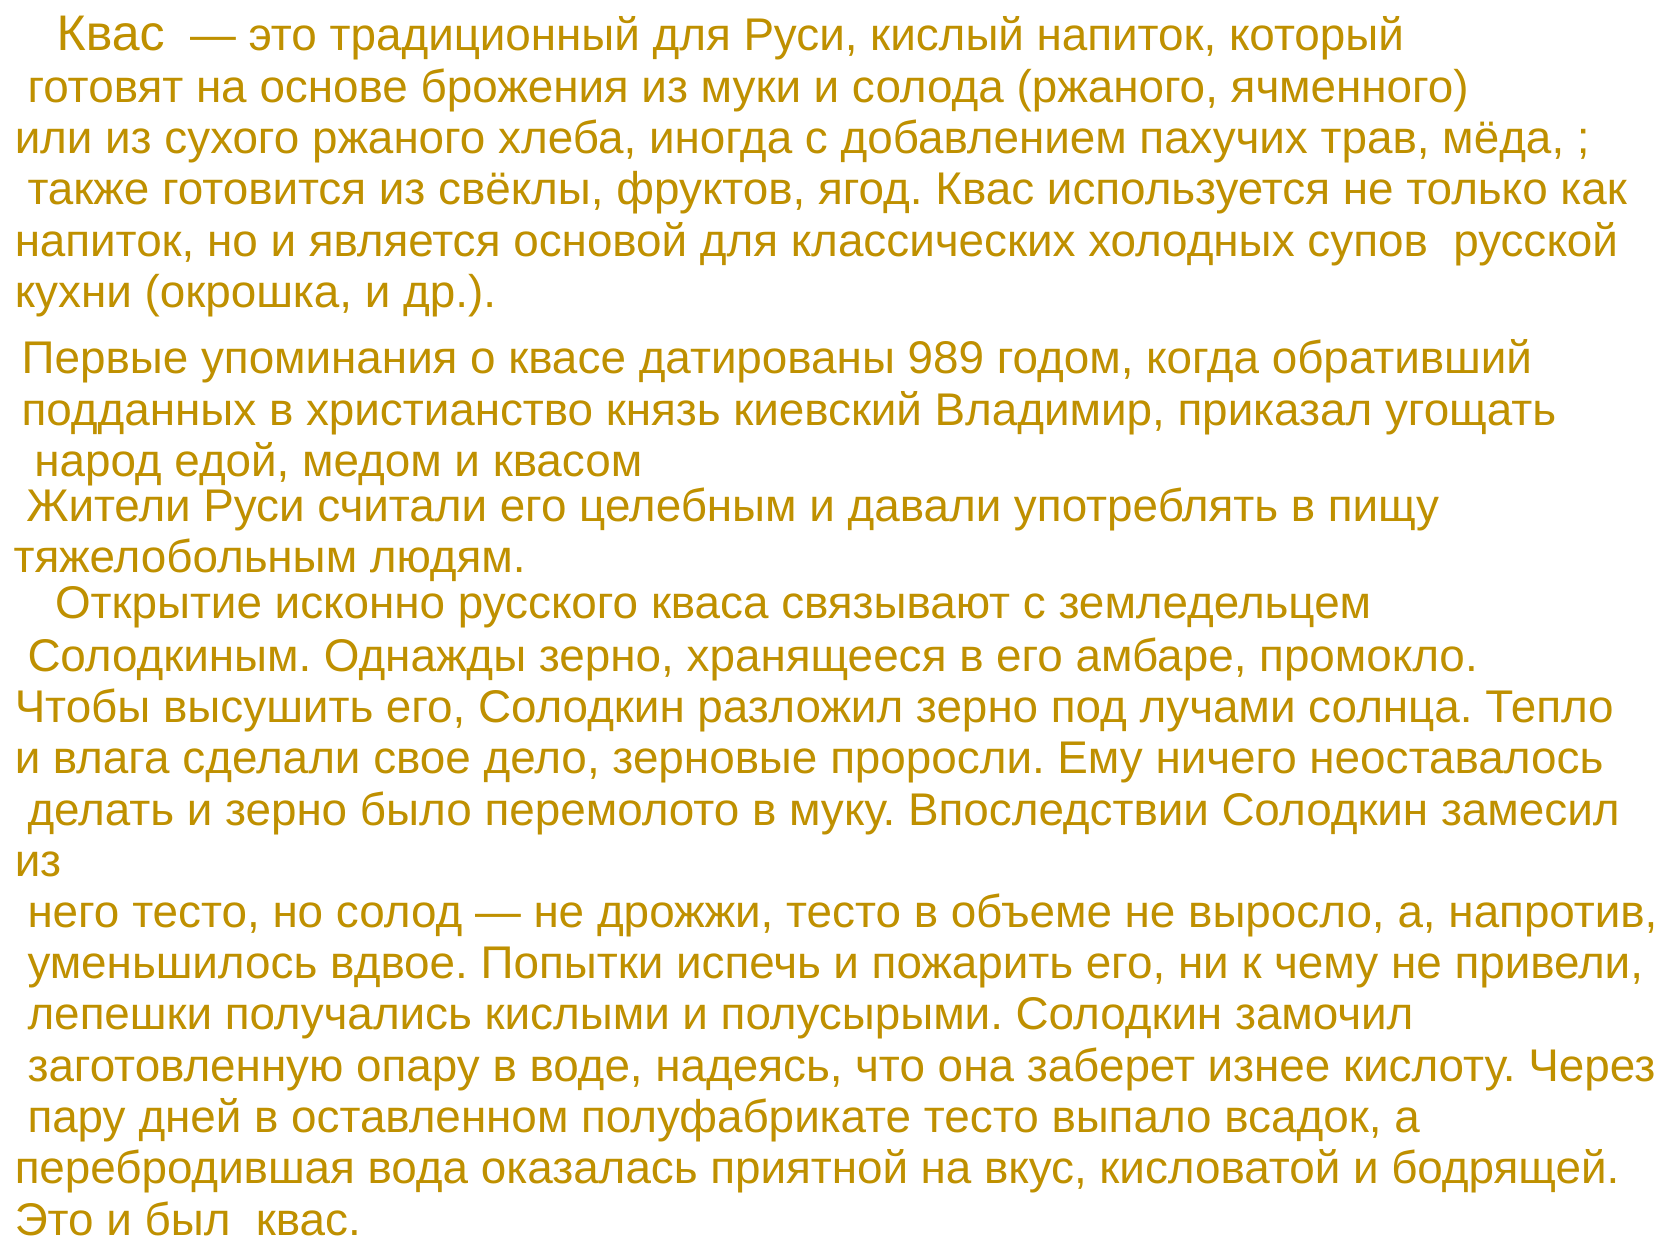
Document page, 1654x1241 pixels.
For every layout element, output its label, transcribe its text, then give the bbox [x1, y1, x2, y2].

text_box Квас — это традиционный для Руси, кислый напиток, который готовят на основе брожения из муки и солода (ржаного, ячменного) или из сухого ржаного хлеба, иногда с добавлением пахучих трав, мёда, ; также готовится из свёклы, фруктов, ягод. Квас используется не только как напиток, но и является основой для классических холодных супов русской кухни (окрошка, и др.). [0, 0, 1654, 325]
text_box Первые упоминания о квасе датированы 989 годом, когда обративший подданных в христианство князь киевский Владимир, приказал угощать народ едой, медом и квасом [6, 324, 1654, 507]
text_box Жители Руси считали его целебным и давали употреблять в пищу тяжелобольным людям. [0, 472, 1591, 566]
text_box Открытие исконно русского кваса связывают с земледельцем Солодкиным. Однажды зерно, хранящееся в его амбаре, промокло. Чтобы высушить его, Солодкин разложил зерно под лучами солнца. Тепло и влага сделали свое дело, зерновые проросли. Ему ничего неоставалось делать и зерно было перемолото в муку. Впоследствии Солодкин замесил из него тесто, но солод — не дрожжи, тесто в объеме не выросло, а, напротив, уменьшилось вдвое. Попытки испечь и пожарить его, ни к чему не привели, лепешки получались кислыми и полусырыми. Солодкин замочил заготовленную опару в воде, надеясь, что она заберет изнее кислоту. Через пару дней в оставленном полуфабрикате тесто выпало всадок, а перебродившая вода оказалась приятной на вкус, кисловатой и бодрящей. Это и был квас. [0, 566, 1654, 1215]
